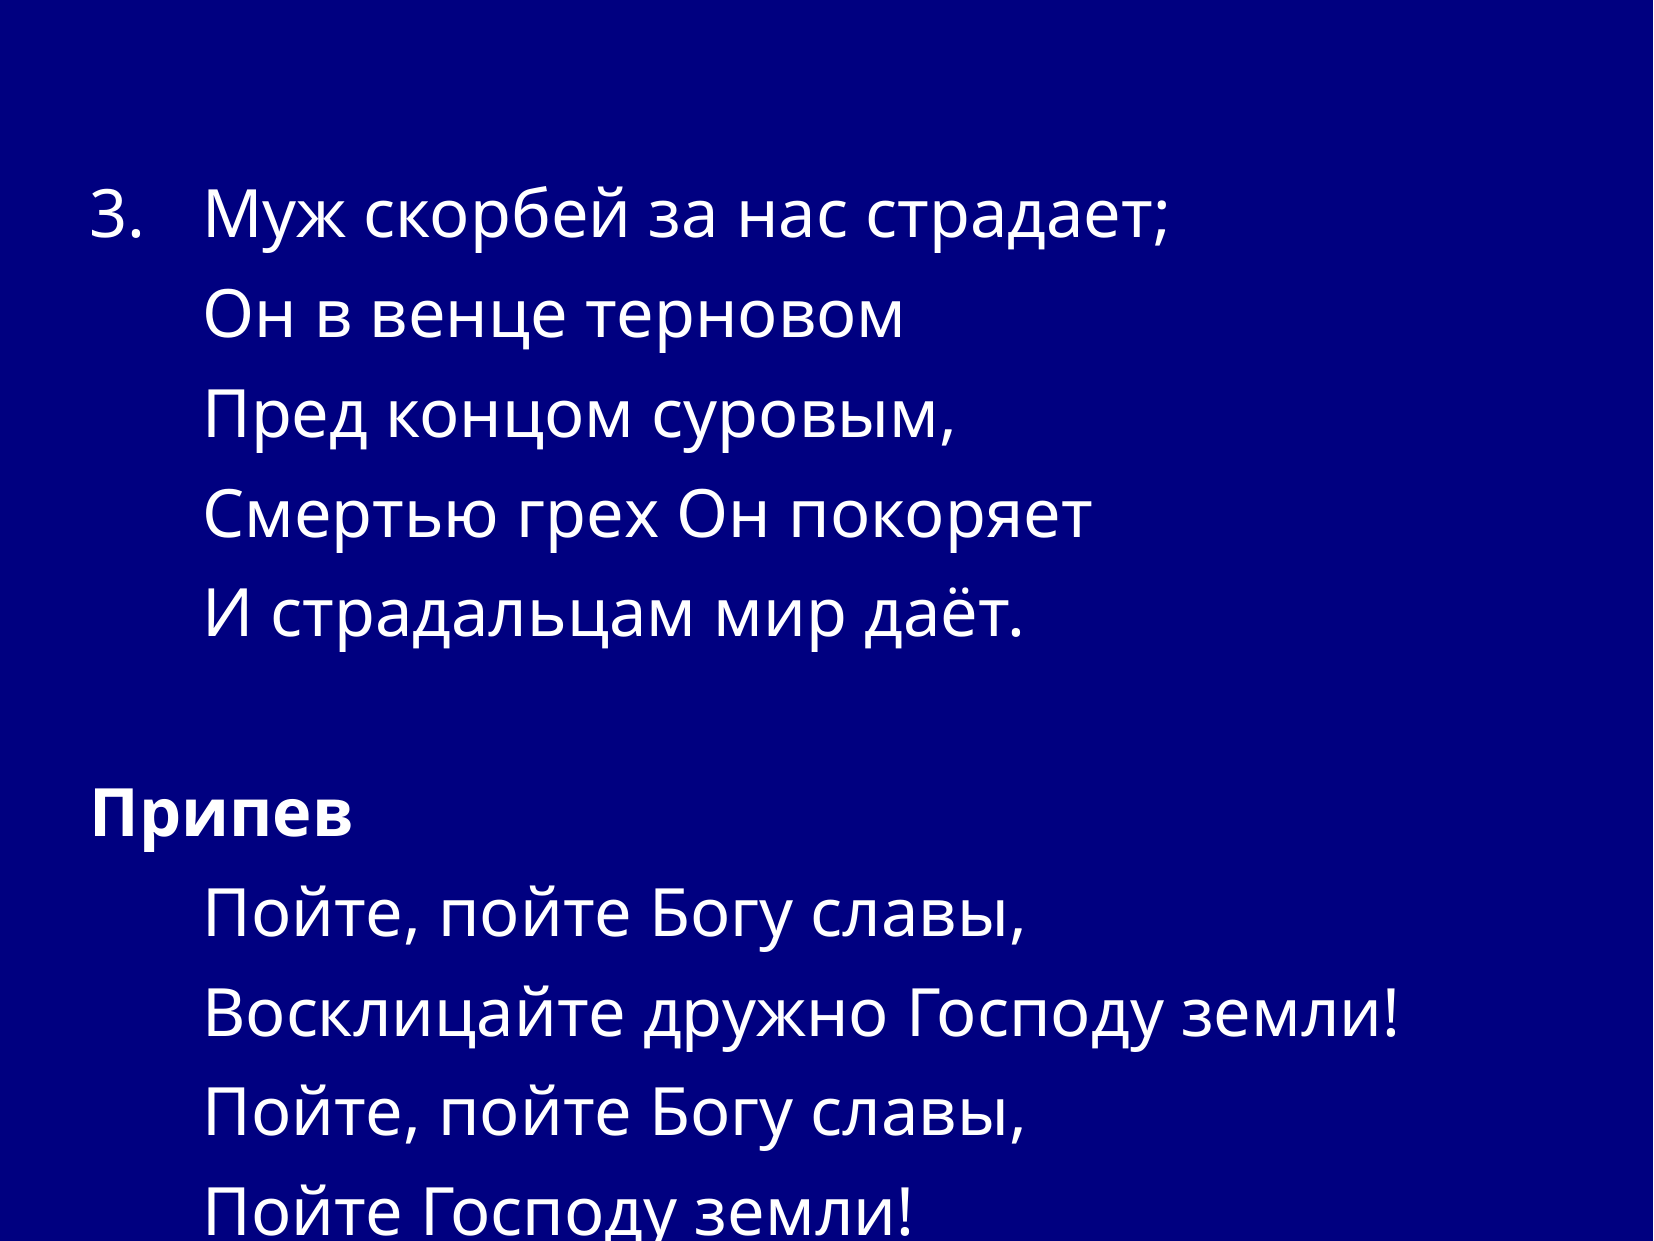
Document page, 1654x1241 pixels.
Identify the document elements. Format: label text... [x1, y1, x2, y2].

text_box 3. Муж скорбей за нас страдает; Он в венце терновом Пред концом суровым, Смертью грех Он покоряет И страдальцам мир даёт. Припев Пойте, пойте Богу славы, Восклицайте дружно Господу земли! Пойте, пойте Богу славы, Пойте Господу земли! [75, 150, 1576, 1163]
